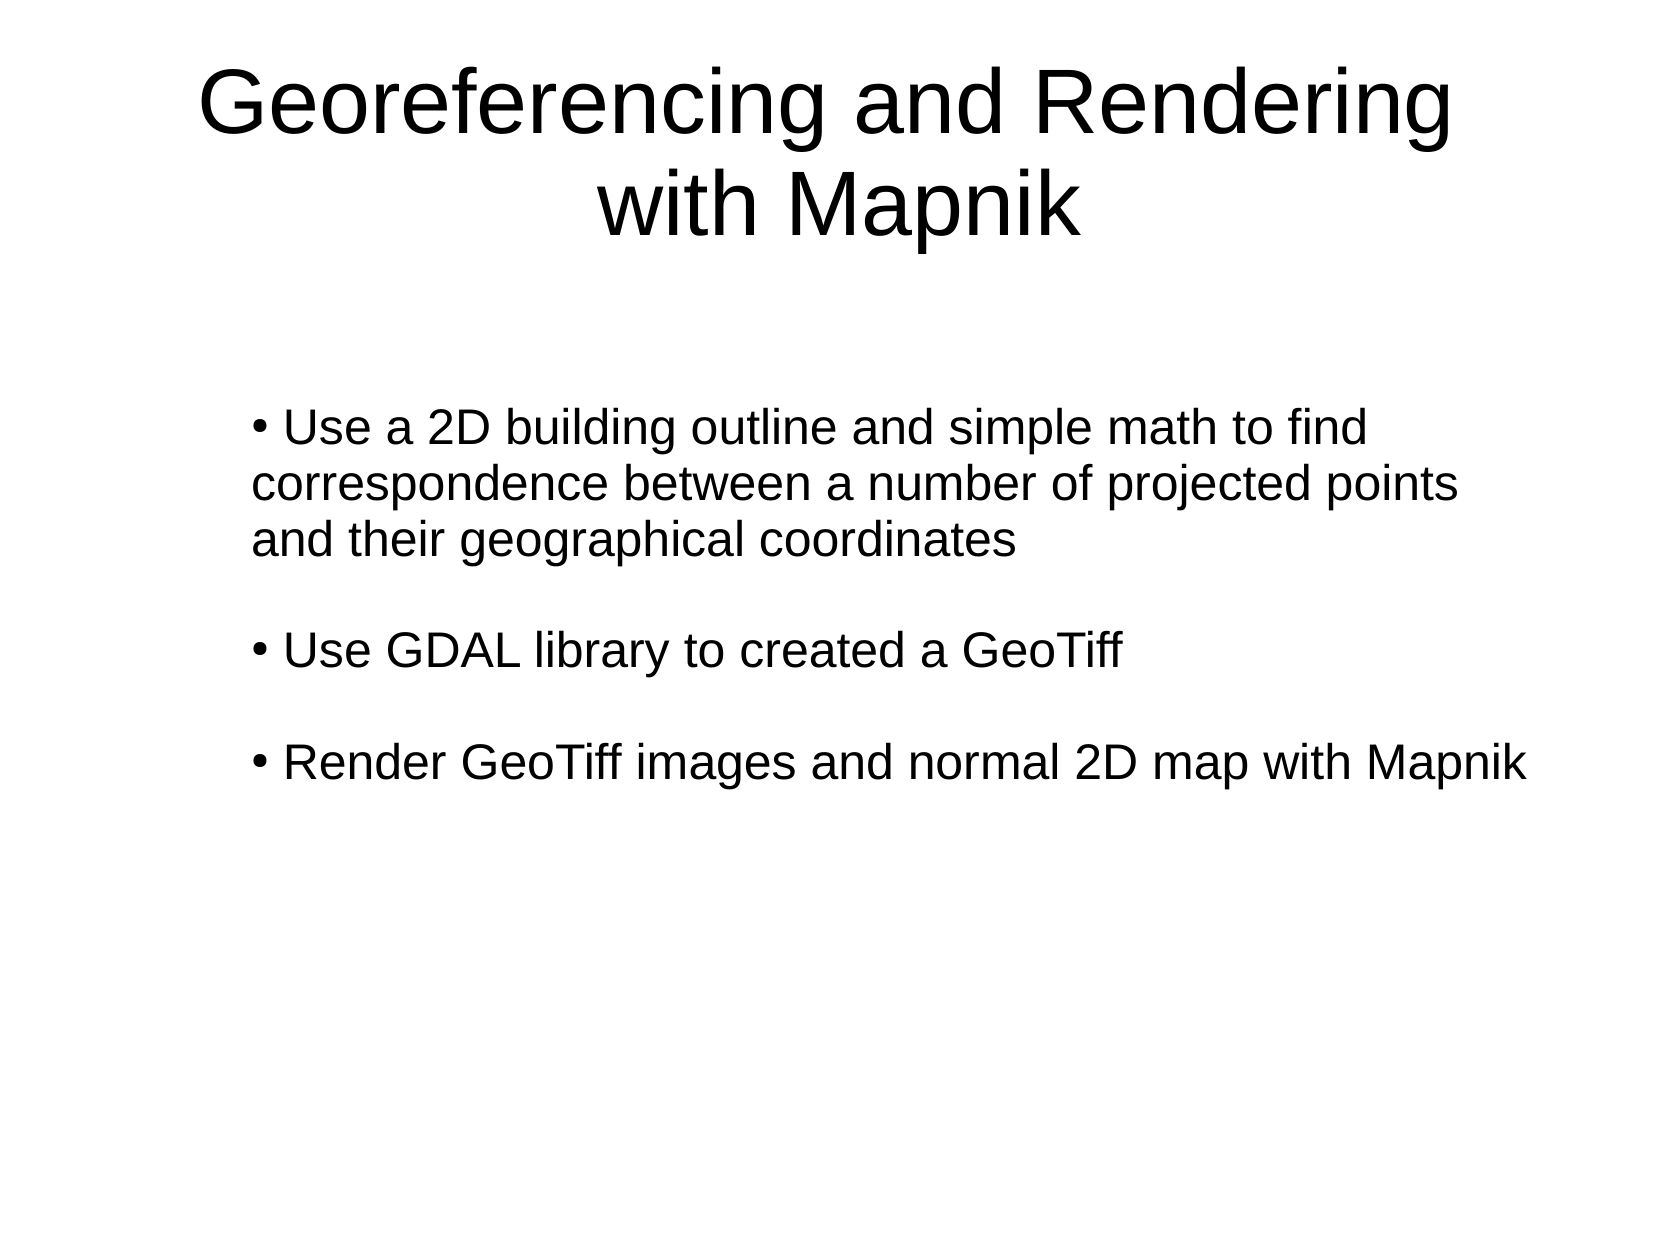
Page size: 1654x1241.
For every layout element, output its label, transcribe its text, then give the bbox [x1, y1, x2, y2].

title Georeferencing and Rendering with Mapnik [82, 49, 1571, 257]
text_box Use a 2D building outline and simple math to find correspondence between a number of projected points and their geographical coordinates Use GDAL library to created a GeoTiff Render GeoTiff images and normal 2D map with Mapnik [236, 392, 1565, 798]
